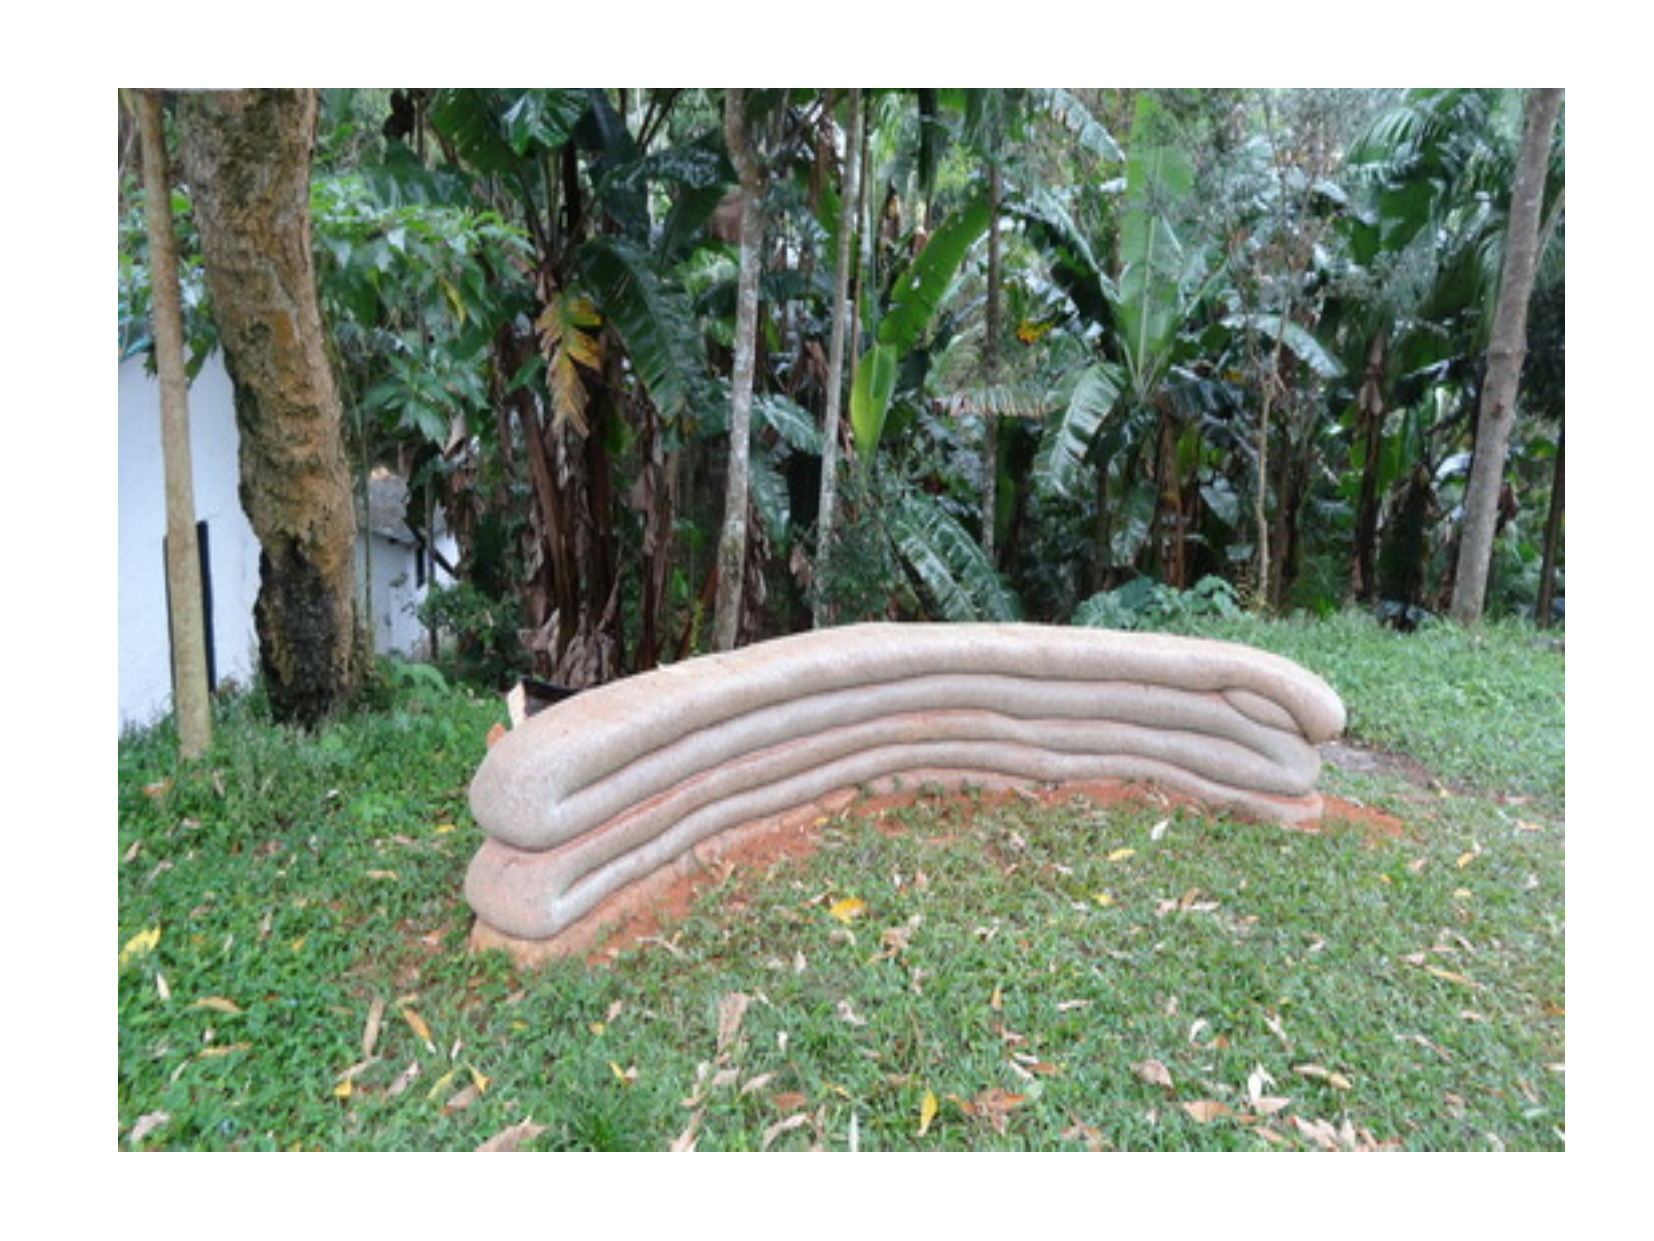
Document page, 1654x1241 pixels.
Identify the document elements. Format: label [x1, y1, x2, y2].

picture [118, 88, 1565, 1152]
